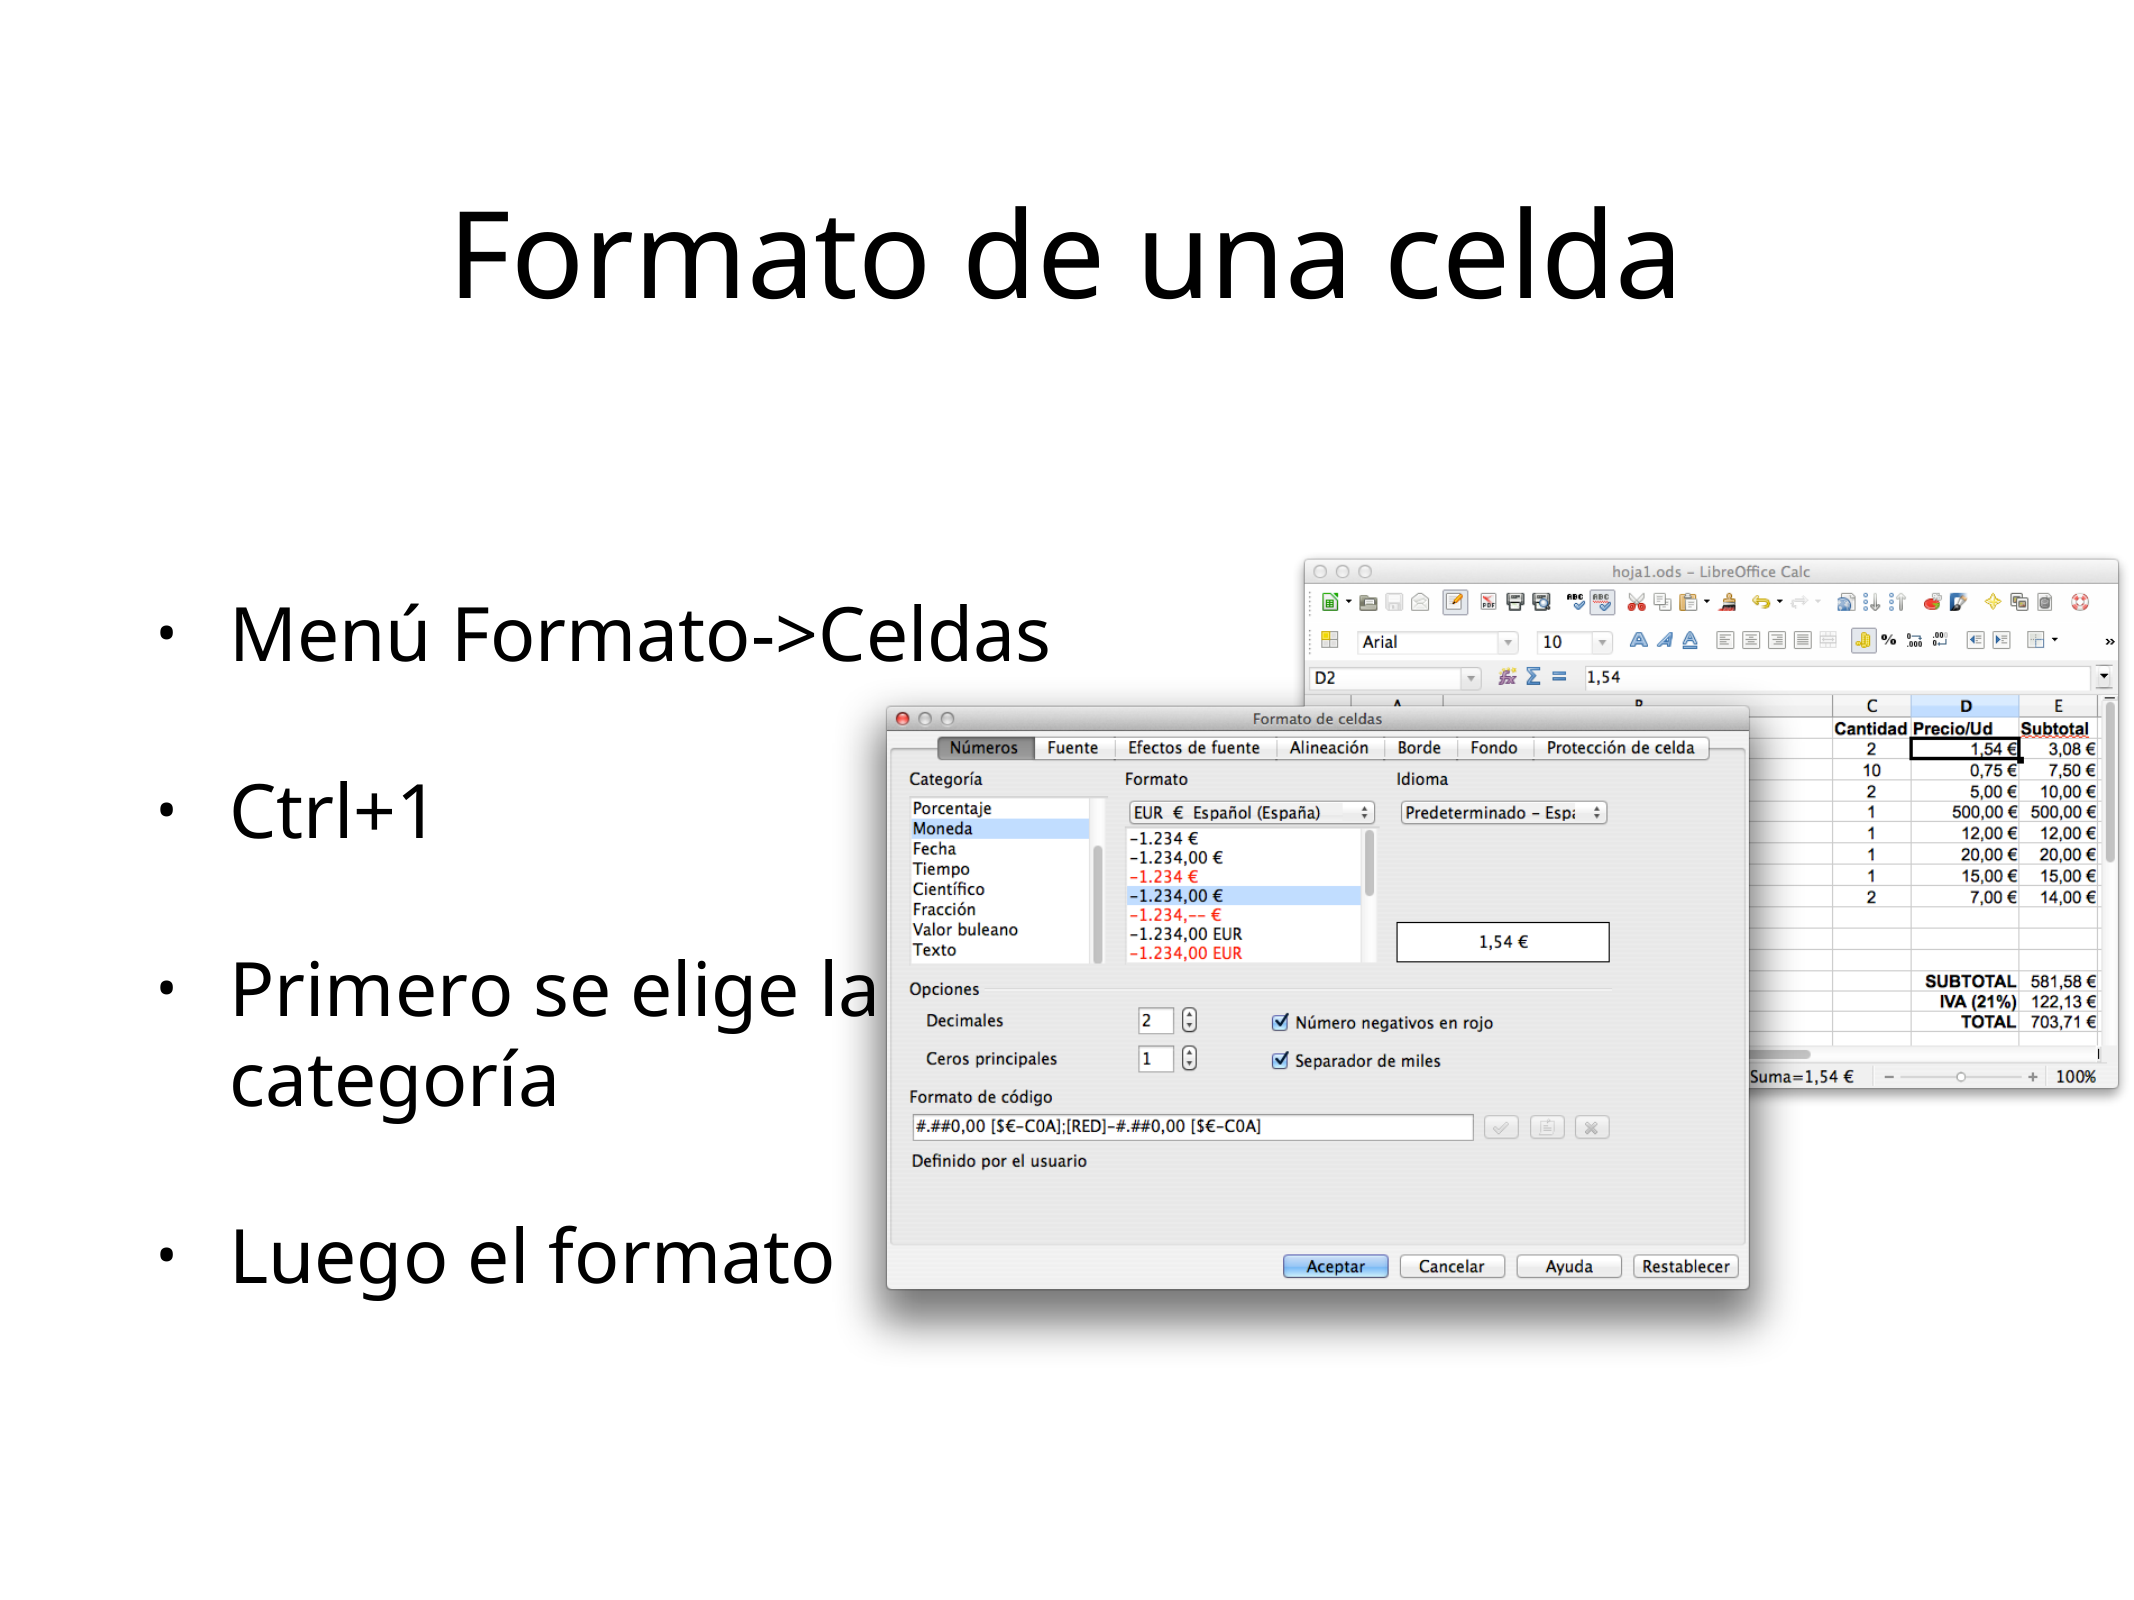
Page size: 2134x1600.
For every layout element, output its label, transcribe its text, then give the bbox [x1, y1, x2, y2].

picture [823, 548, 2134, 1378]
list Menú Formato->Celdas Ctrl+1 Primero se elige la categoría Luego el formato [156, 427, 1135, 1459]
title Formato de una celda [156, 72, 1978, 428]
